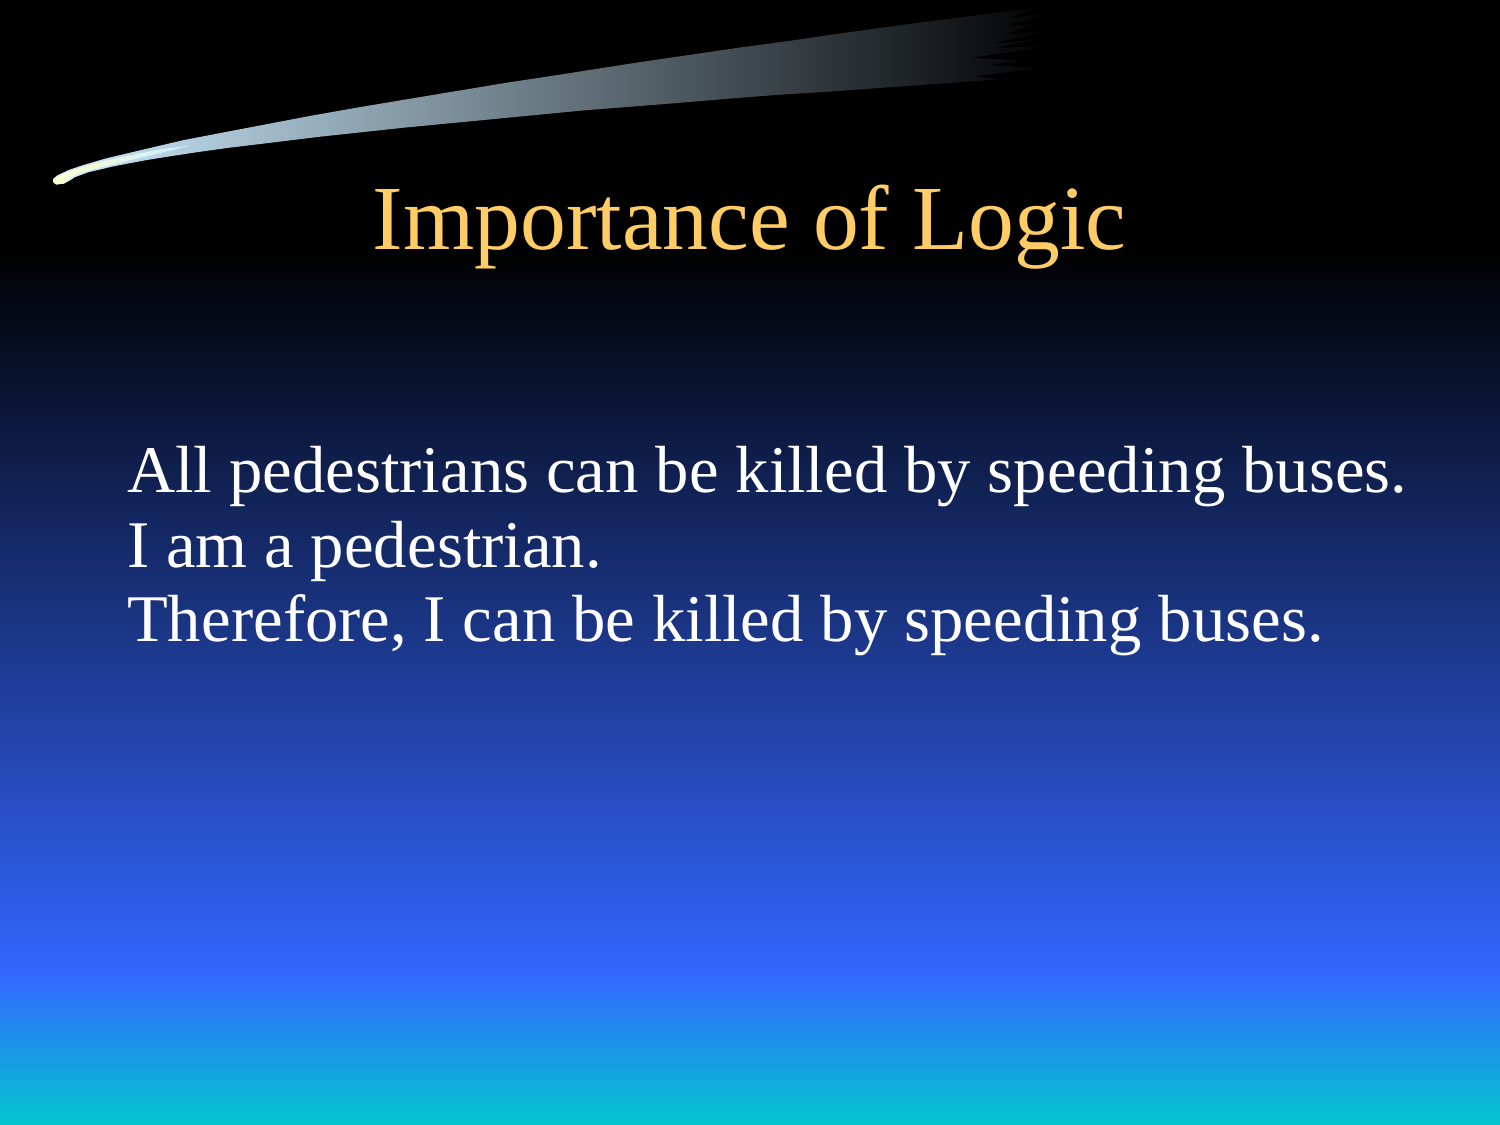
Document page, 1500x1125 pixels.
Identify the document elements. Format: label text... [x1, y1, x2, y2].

text_box All pedestrians can be killed by speeding buses. I am a pedestrian. Therefore, I can be killed by speeding buses. [112, 426, 1426, 664]
title Importance of Logic [112, 124, 1388, 313]
